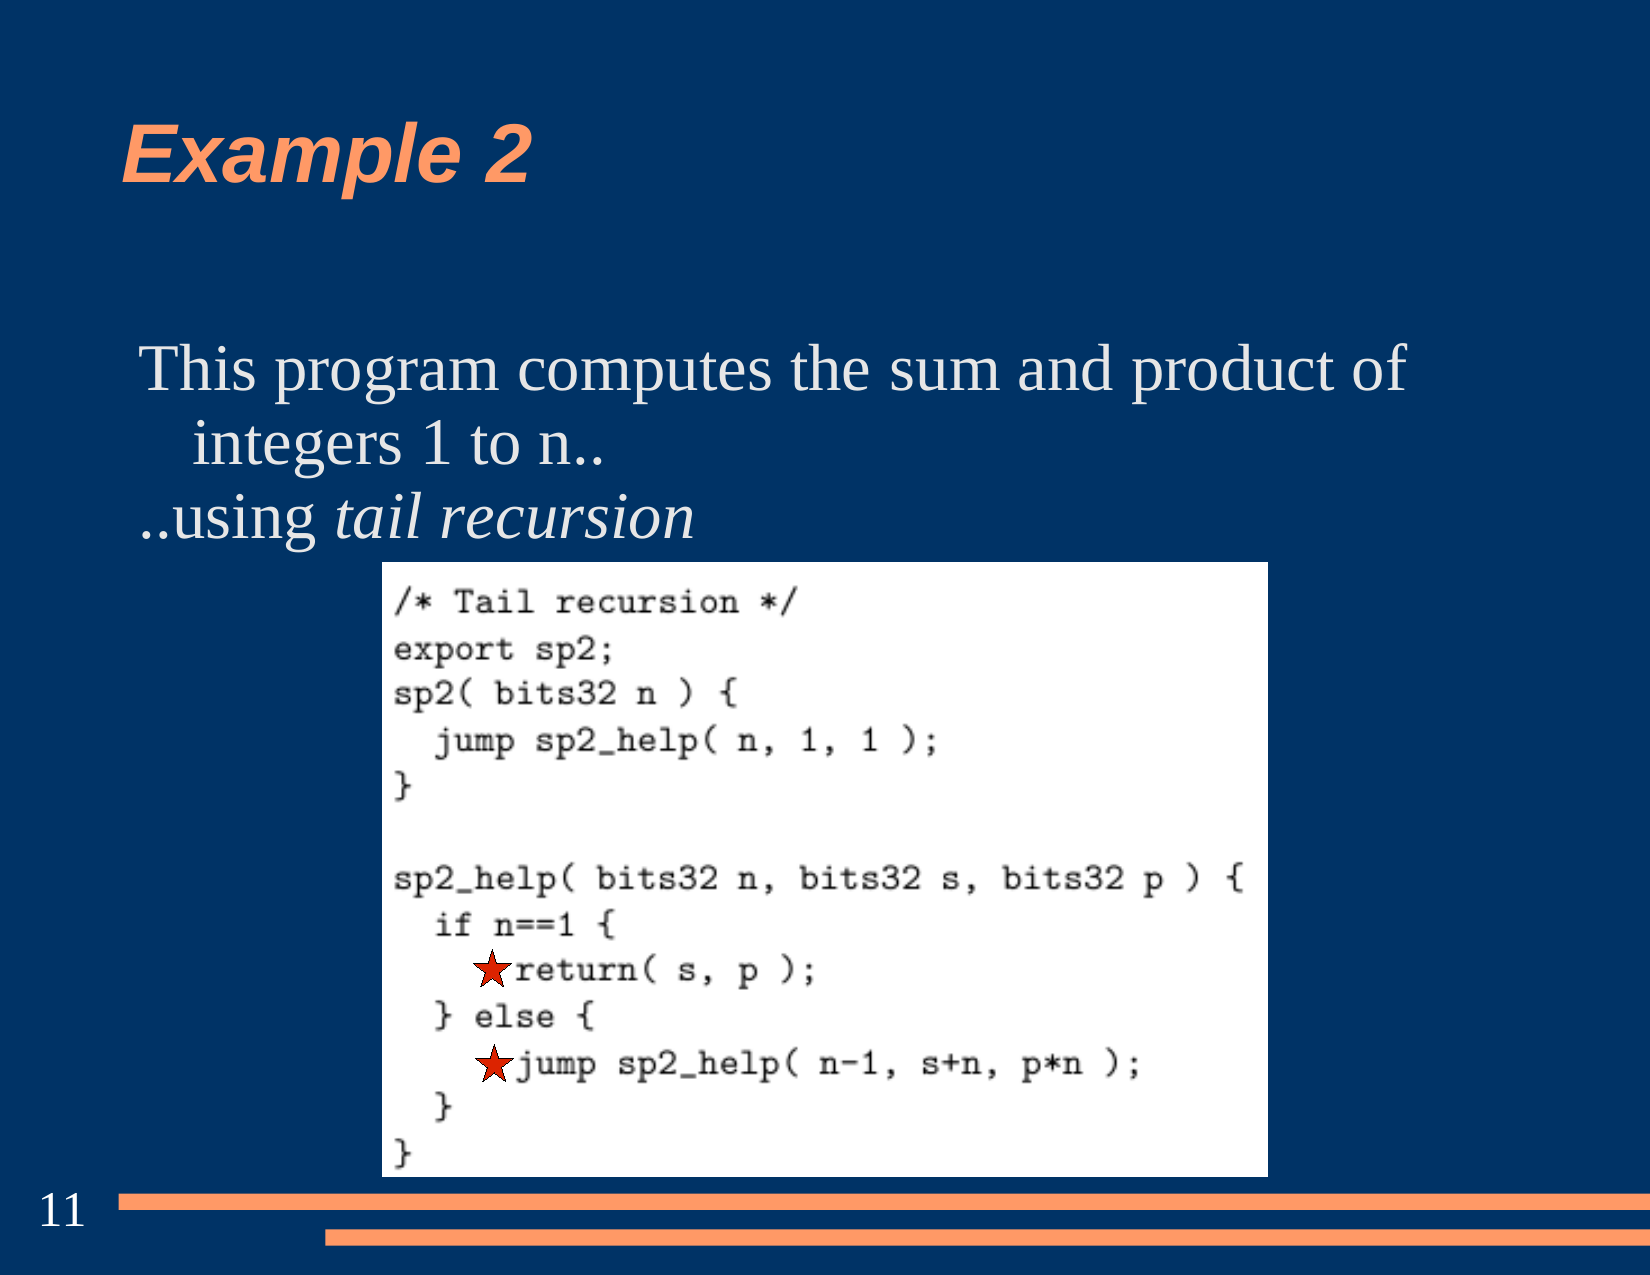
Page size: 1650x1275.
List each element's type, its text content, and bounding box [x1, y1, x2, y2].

picture [382, 1164, 1268, 1177]
text_box 11 [37, 1182, 88, 1238]
list This program computes the sum and product of integers 1 to n.. ..using tail recursion [121, 331, 1558, 1164]
title Example 2 [121, 47, 1531, 261]
text_box [473, 949, 512, 987]
text_box [475, 1044, 514, 1082]
